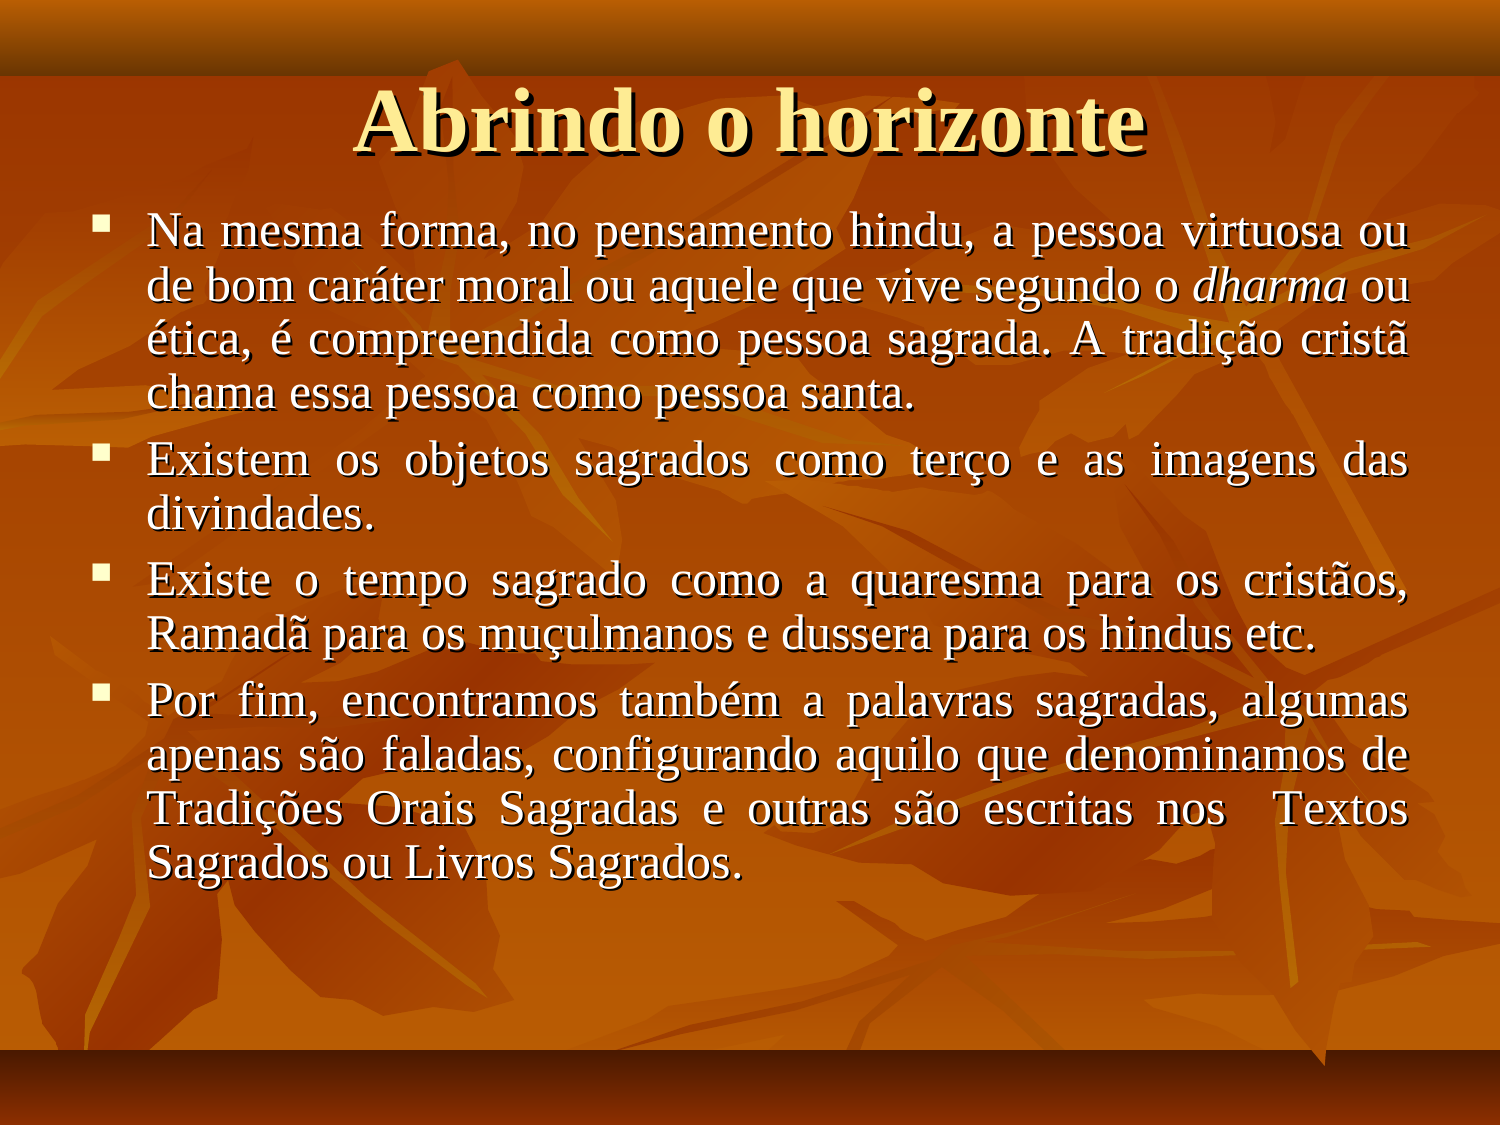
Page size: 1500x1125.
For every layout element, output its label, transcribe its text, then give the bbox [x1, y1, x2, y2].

list Na mesma forma, no pensamento hindu, a pessoa virtuosa ou de bom caráter moral ou aquele que vive segundo o dharma ou ética, é compreendida como pessoa sagrada. A tradição cristã chama essa pessoa como pessoa santa. Existem os objetos sagrados como terço e as imagens das divindades. Existe o tempo sagrado como a quaresma para os cristãos, Ramadã para os muçulmanos e dussera para os hindus etc. Por fim, encontramos também a palavras sagradas, algumas apenas são faladas, configurando aquilo que denominamos de Tradições Orais Sagradas e outras são escritas nos Textos Sagrados ou Livros Sagrados. [75, 196, 1426, 1006]
title Abrindo o horizonte [75, 45, 1426, 185]
